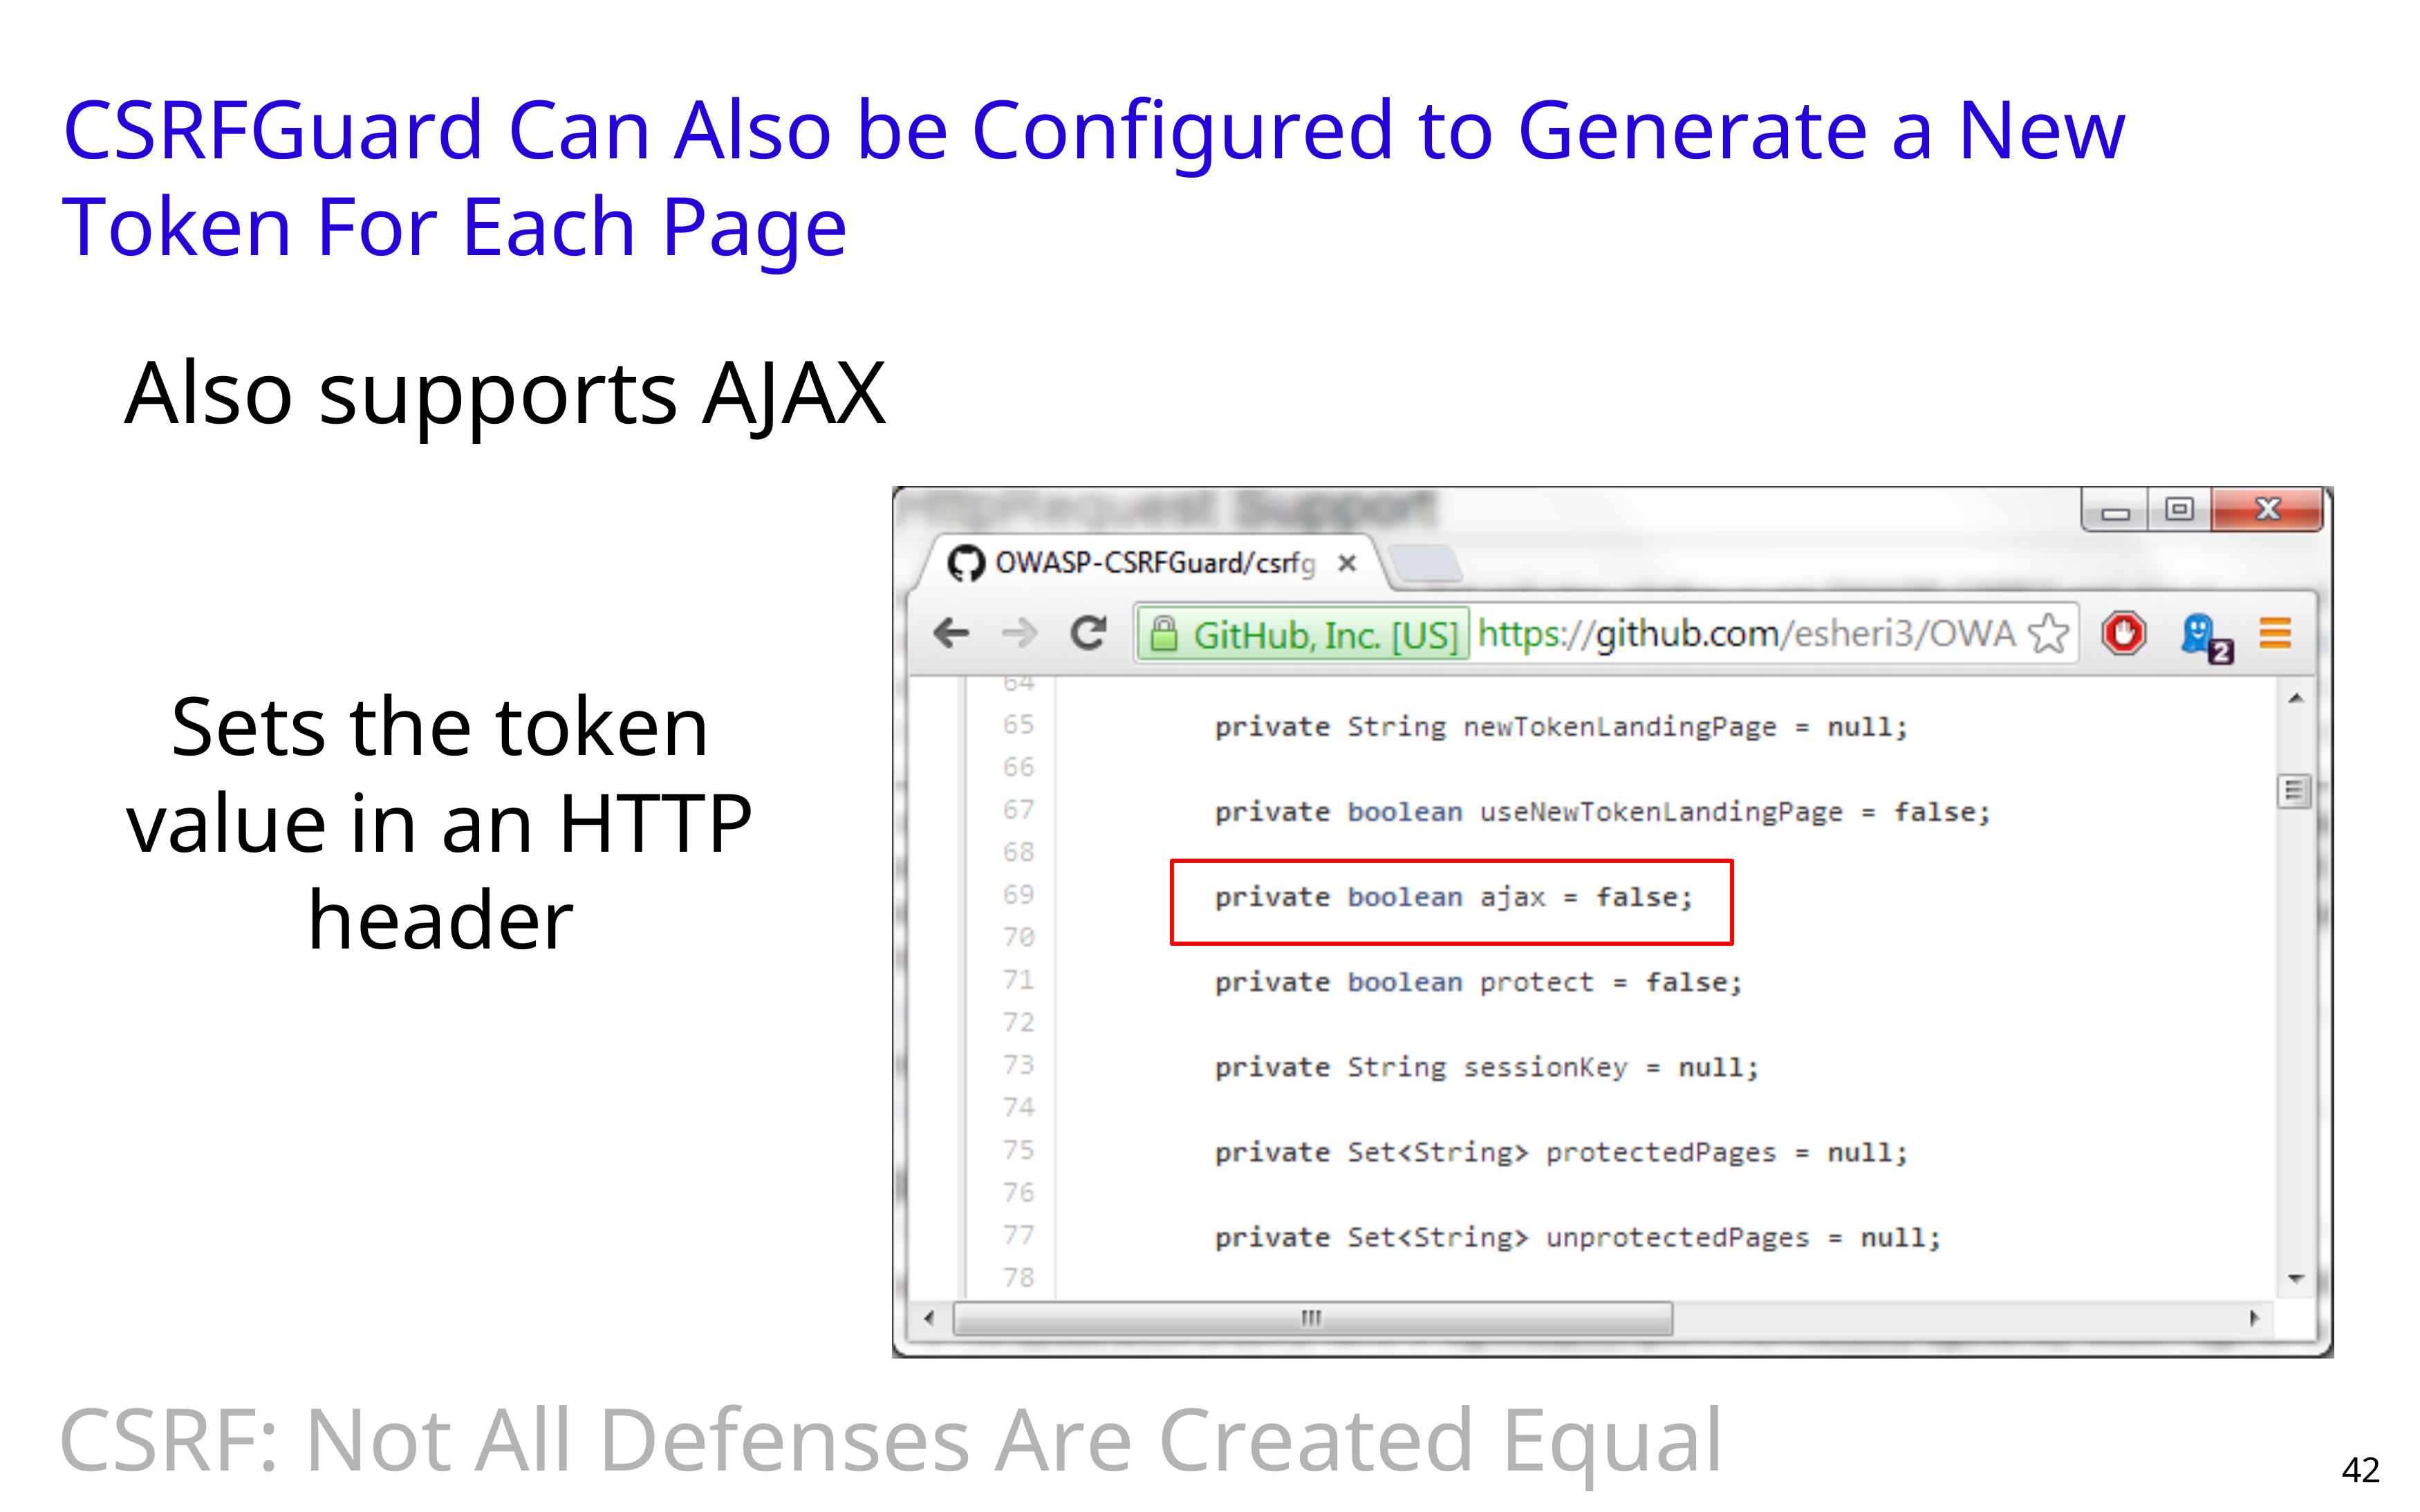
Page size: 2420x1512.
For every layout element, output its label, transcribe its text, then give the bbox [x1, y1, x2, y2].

text_box <number> [2334, 1443, 2390, 1497]
text_box Sets the token value in an HTTP header [114, 669, 768, 971]
text_box Also supports AJAX [114, 332, 2199, 670]
text_box CSRFGuard Can Also be Configured to Generate a New Token For Each Page [52, 73, 2293, 277]
picture [892, 486, 2334, 1359]
